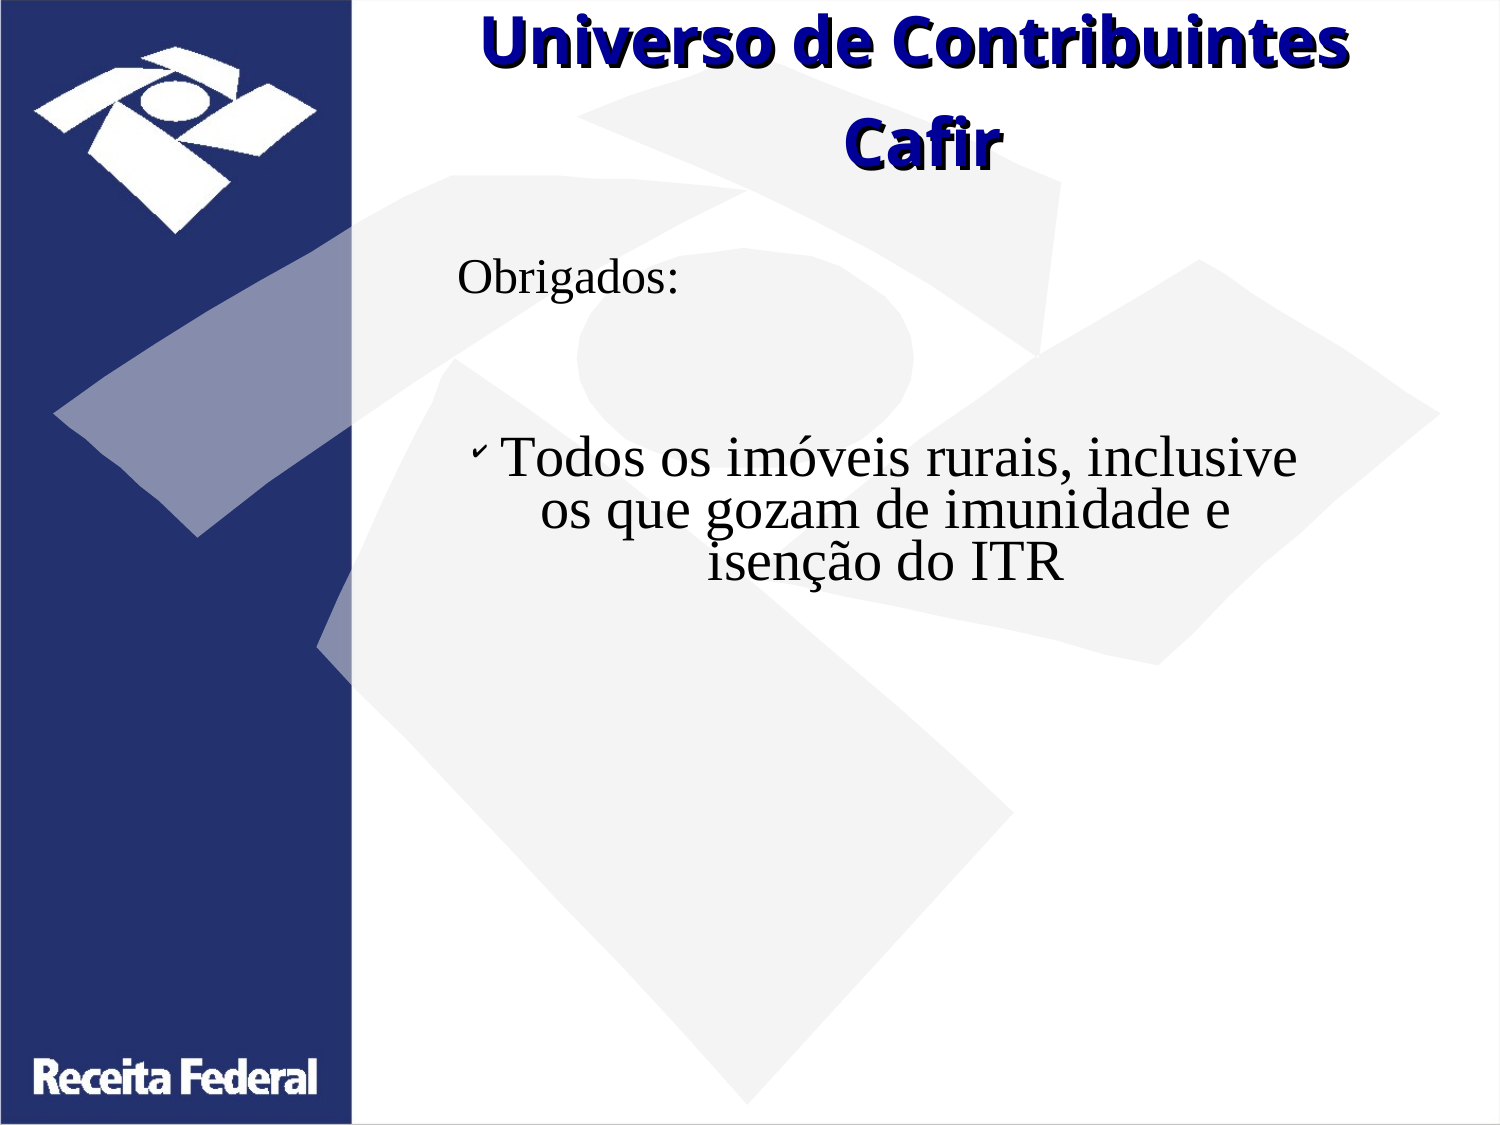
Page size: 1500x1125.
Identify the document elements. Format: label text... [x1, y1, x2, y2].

picture [0, 0, 1500, 1125]
text_box Obrigados: Todos os imóveis rurais, inclusive os que gozam de imunidade e isenção do ITR [442, 190, 1329, 945]
text_box Universo de Contribuintes Cafir [309, 29, 1500, 148]
